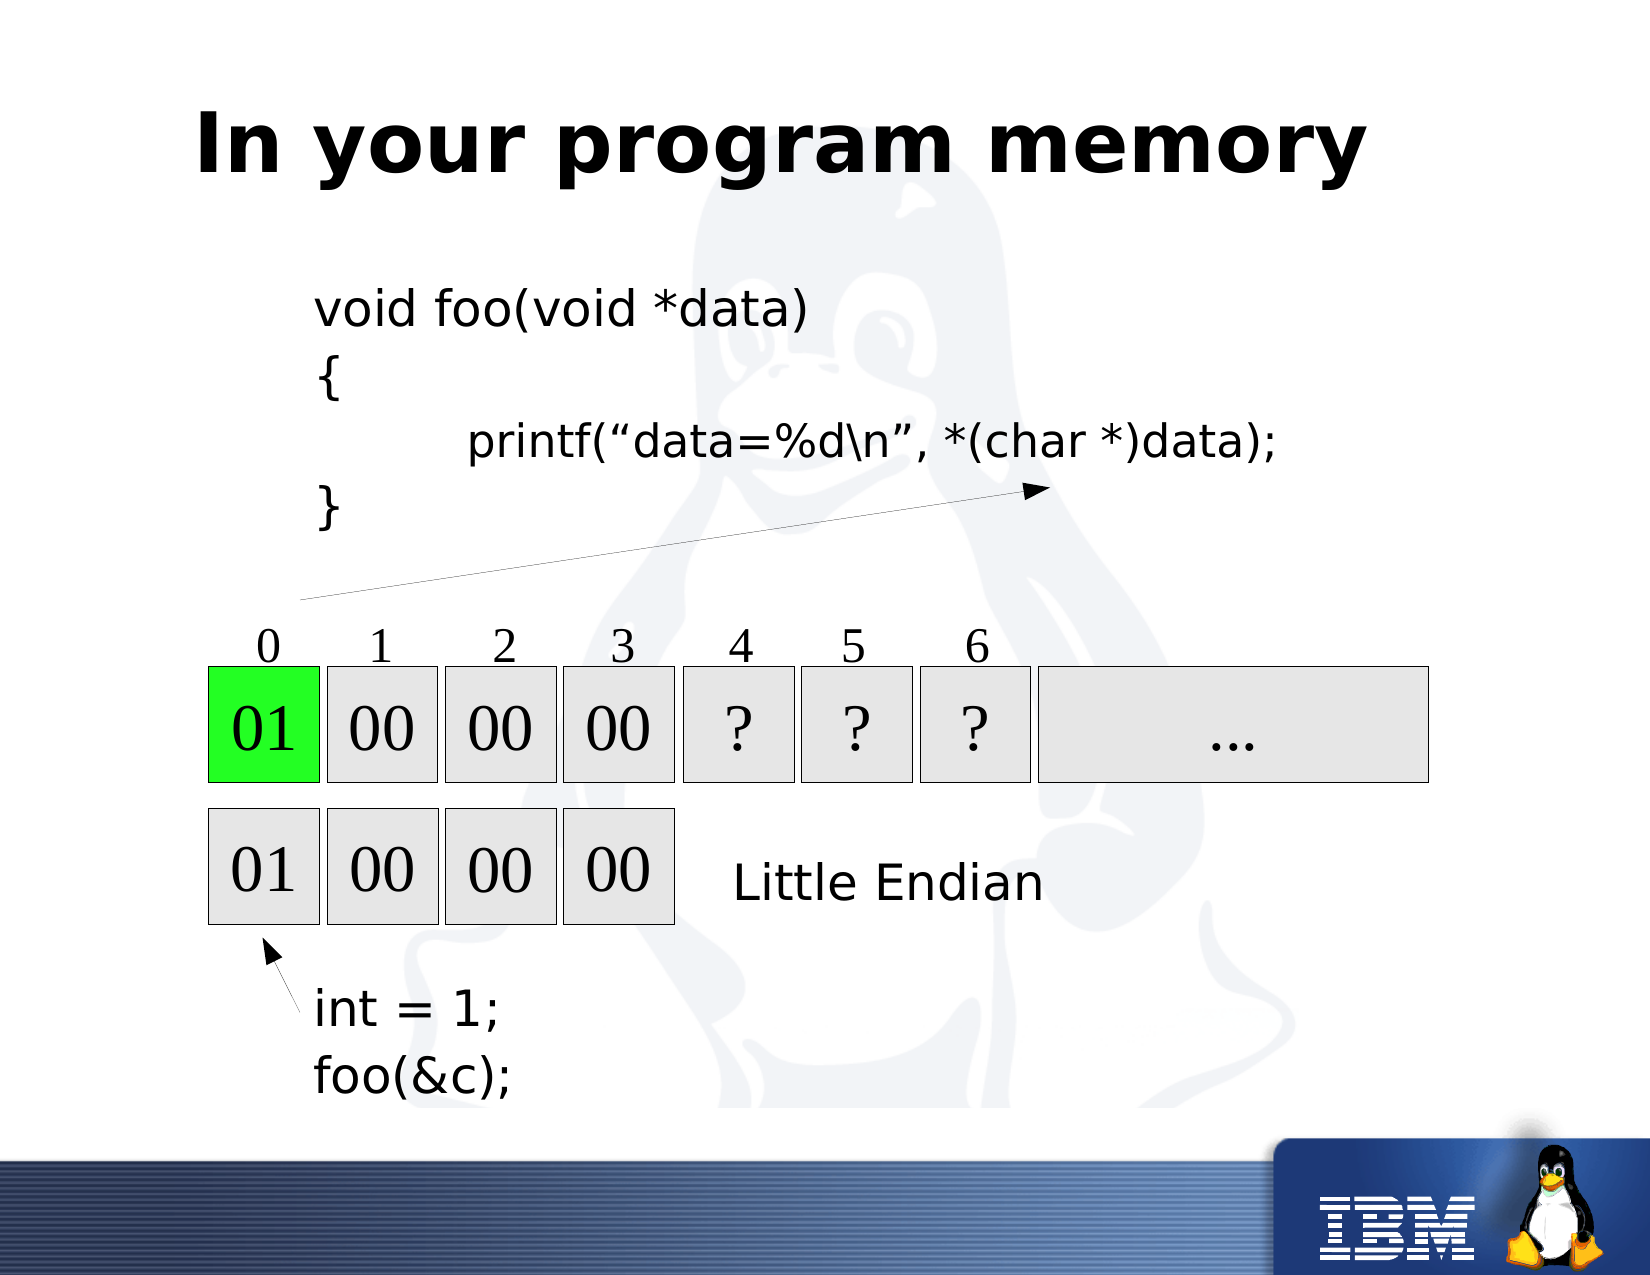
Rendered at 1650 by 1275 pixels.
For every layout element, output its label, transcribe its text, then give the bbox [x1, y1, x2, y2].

text_box 2 [492, 613, 518, 666]
text_box 6 [964, 613, 990, 666]
text_box 00 [445, 666, 557, 783]
text_box 1 [368, 613, 394, 666]
text_box ? [920, 666, 1031, 783]
text_box 00 [327, 808, 439, 925]
text_box 01 [208, 808, 320, 925]
title In your program memory [76, 76, 1457, 211]
text_box 00 [563, 808, 675, 925]
text_box 00 [327, 666, 438, 783]
text_box 00 [563, 666, 675, 783]
text_box Little Endian [732, 848, 1046, 908]
text_box ... [1038, 666, 1429, 783]
text_box ? [683, 666, 795, 783]
text_box 00 [445, 808, 557, 925]
text_box 3 [610, 613, 636, 666]
text_box 01 [208, 666, 320, 783]
text_box 4 [728, 613, 754, 666]
list void foo(void *data) { printf(“data=%d\n”, *(char *)data); } int = 1; foo(&c); [76, 279, 1457, 1171]
text_box 5 [840, 613, 866, 666]
text_box ? [801, 666, 913, 783]
text_box 0 [256, 613, 282, 666]
